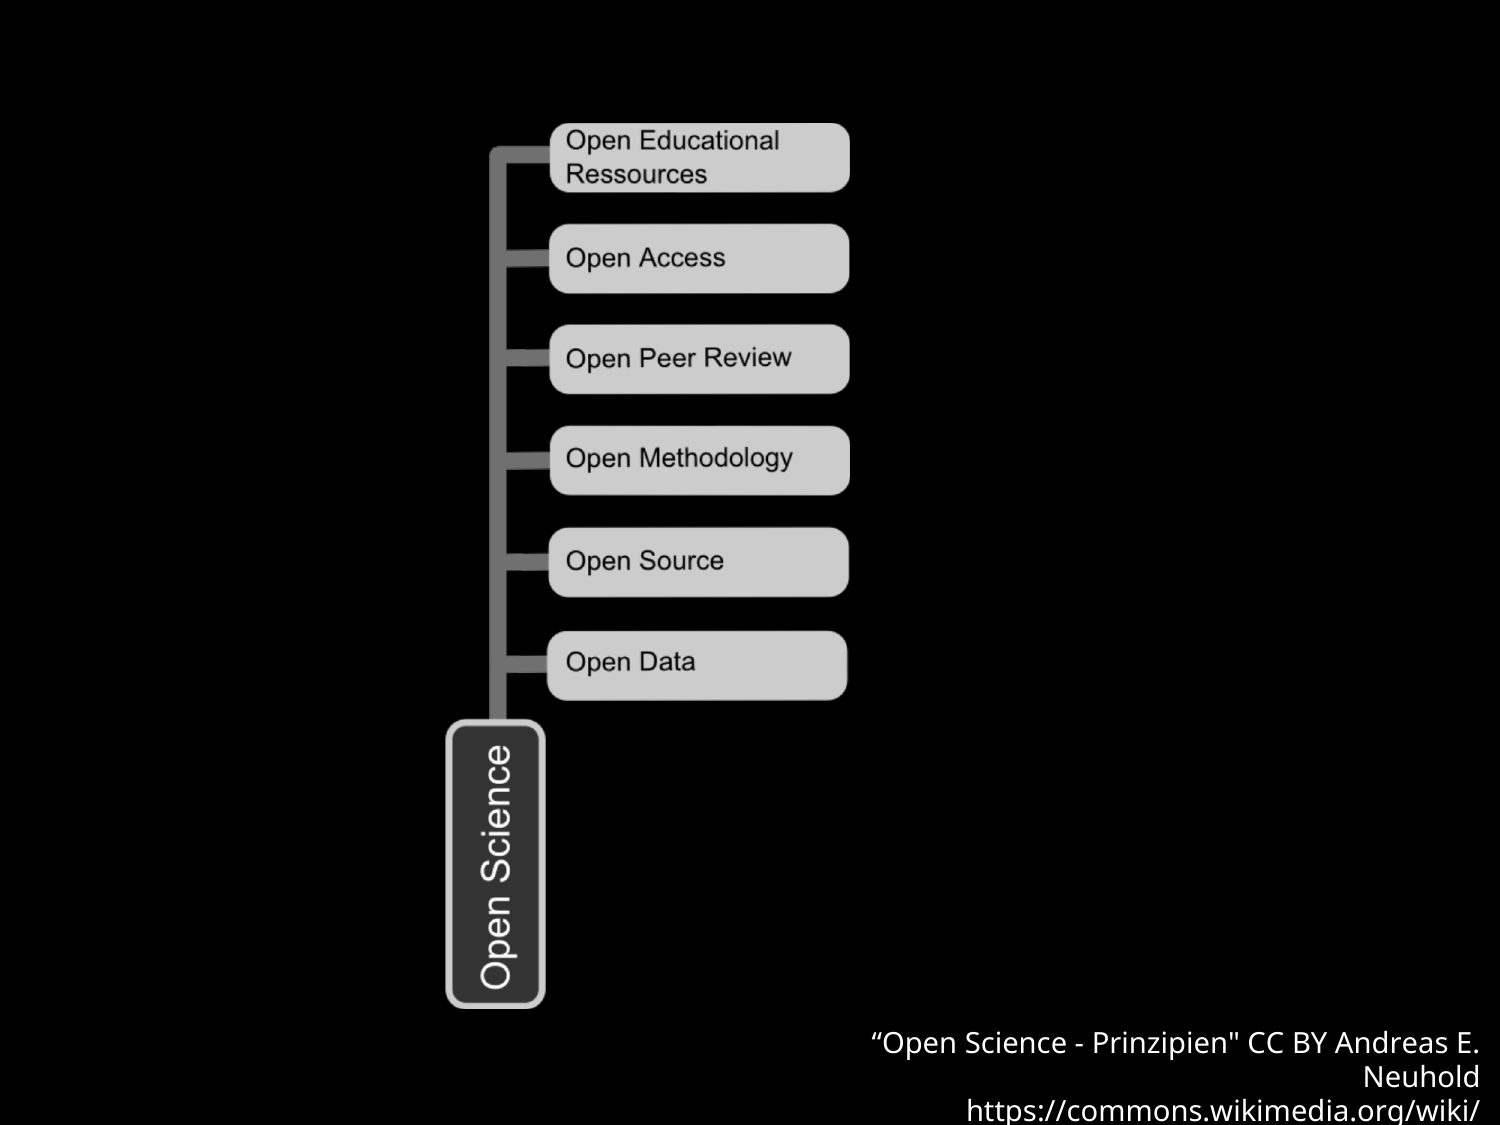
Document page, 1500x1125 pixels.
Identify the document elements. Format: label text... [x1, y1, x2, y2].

picture [445, 122, 850, 1009]
text_box “Open Science - Prinzipien" CC BY Andreas E. Neuhold https://commons.wikimedia.org/wiki/File:Open_Science_-_Prinzipien.png [831, 1018, 1496, 1110]
